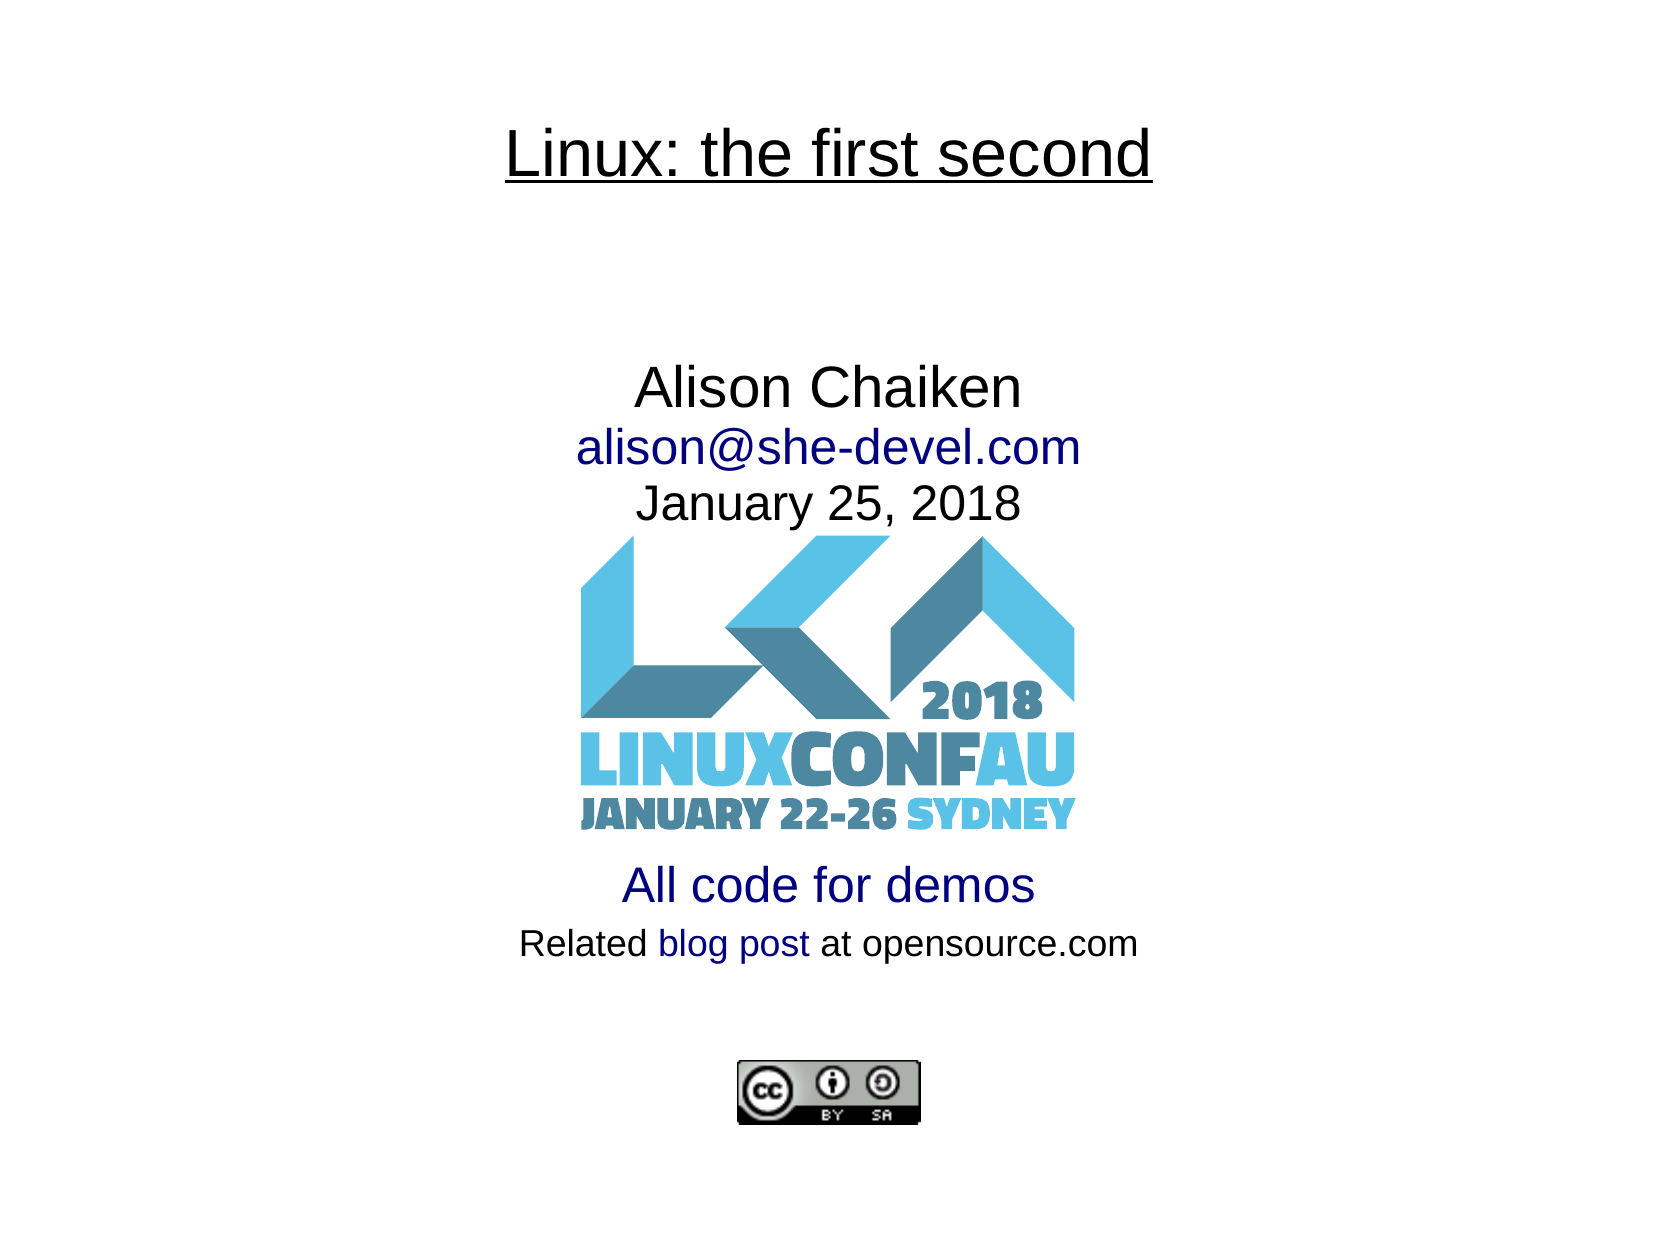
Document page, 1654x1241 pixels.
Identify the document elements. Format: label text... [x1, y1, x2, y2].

subtitle Alison Chaiken alison@she-devel.com January 25, 2018 [108, 210, 1549, 751]
text_box All code for demos [607, 849, 1051, 912]
title Linux: the first second [84, 49, 1573, 257]
picture [580, 534, 1078, 832]
text_box Related blog post at opensource.com [504, 915, 1154, 966]
picture [737, 1060, 921, 1126]
